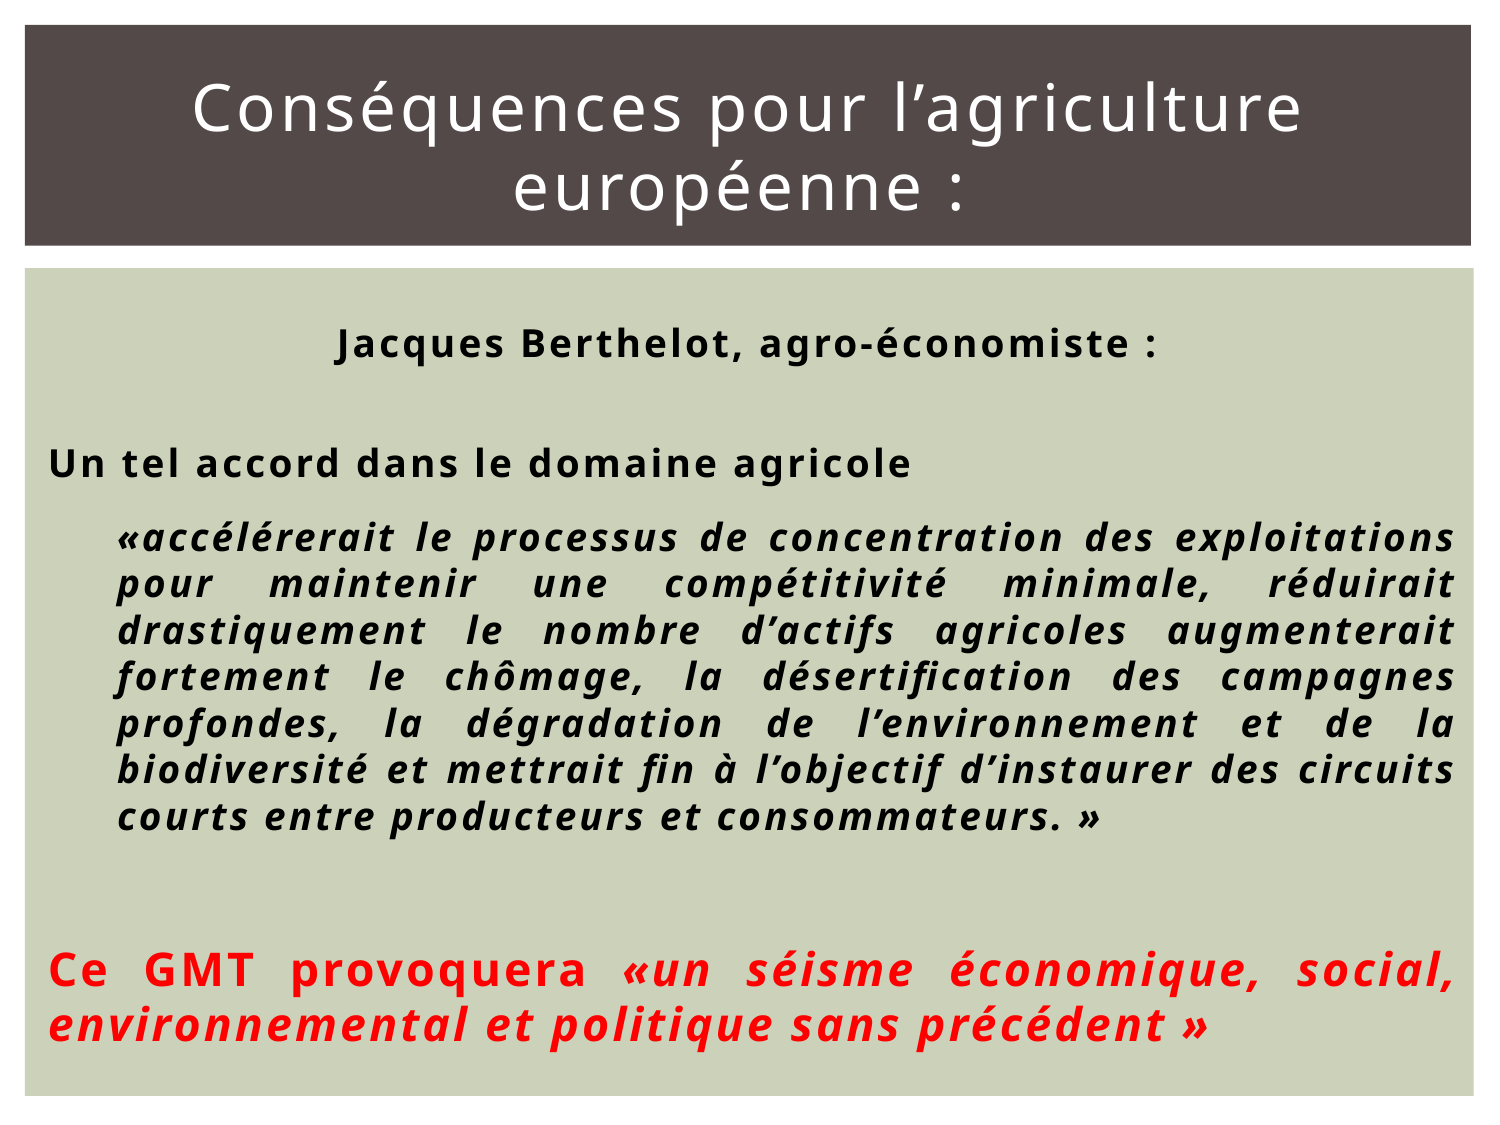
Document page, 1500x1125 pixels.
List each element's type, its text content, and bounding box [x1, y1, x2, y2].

title Conséquences pour l’agriculture européenne : [62, 58, 1438, 232]
list Jacques Berthelot, agro-économiste : Un tel accord dans le domaine agricole «accélérerait le processus de concentration des exploitations pour maintenir une compétitivité minimale, réduirait drastiquement le nombre d’actifs agricoles augmenterait fortement le chômage, la désertification des campagnes profondes, la dégradation de l’environnement et de la biodiversité et mettrait fin à l’objectif d’instaurer des circuits courts entre producteurs et consommateurs. » Ce GMT provoquera «un séisme économique, social, environnemental et politique sans précédent » [32, 310, 1475, 1064]
